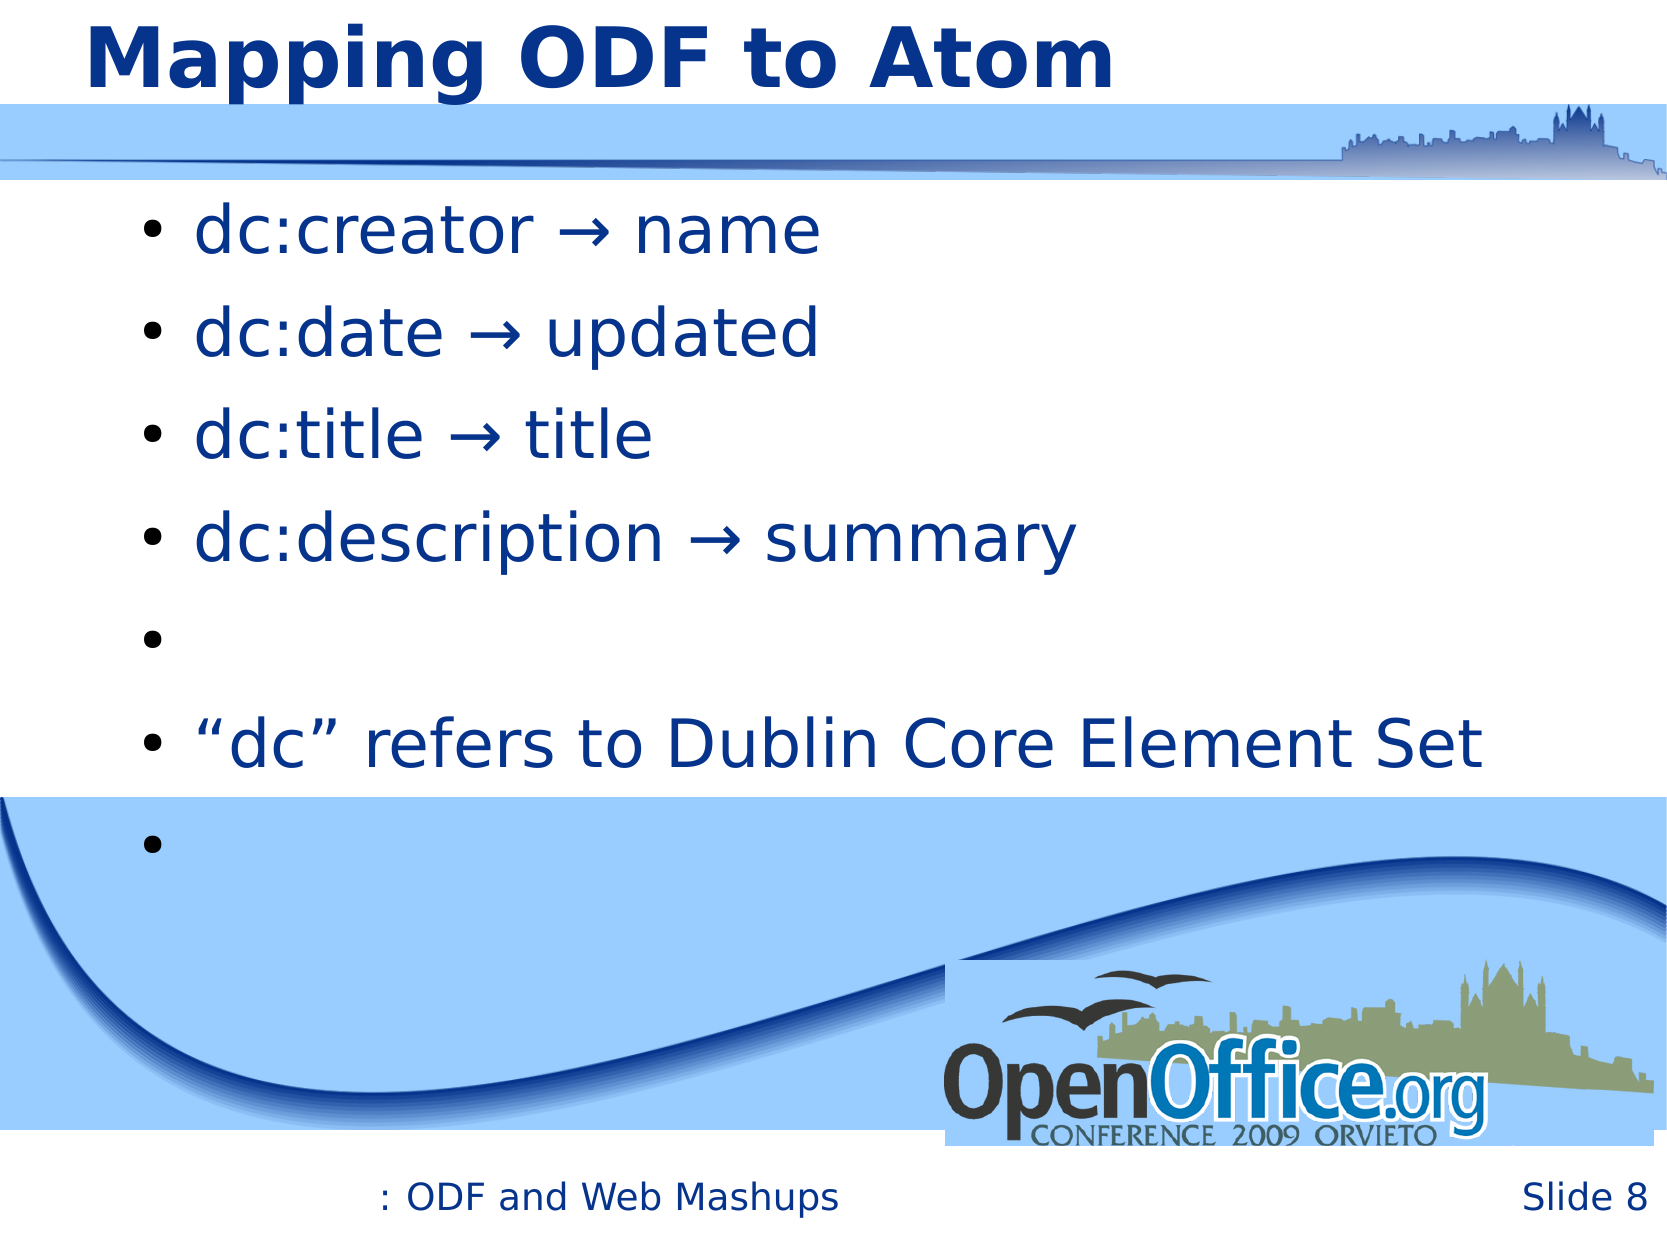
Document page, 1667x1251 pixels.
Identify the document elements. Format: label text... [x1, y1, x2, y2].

list dc:creator → name dc:date → updated dc:title → title dc:description → summary “dc” refers to Dublin Core Element Set [105, 191, 1589, 930]
title Mapping ODF to Atom [83, 9, 1634, 107]
picture [0, 104, 1667, 180]
picture [0, 797, 1667, 1146]
